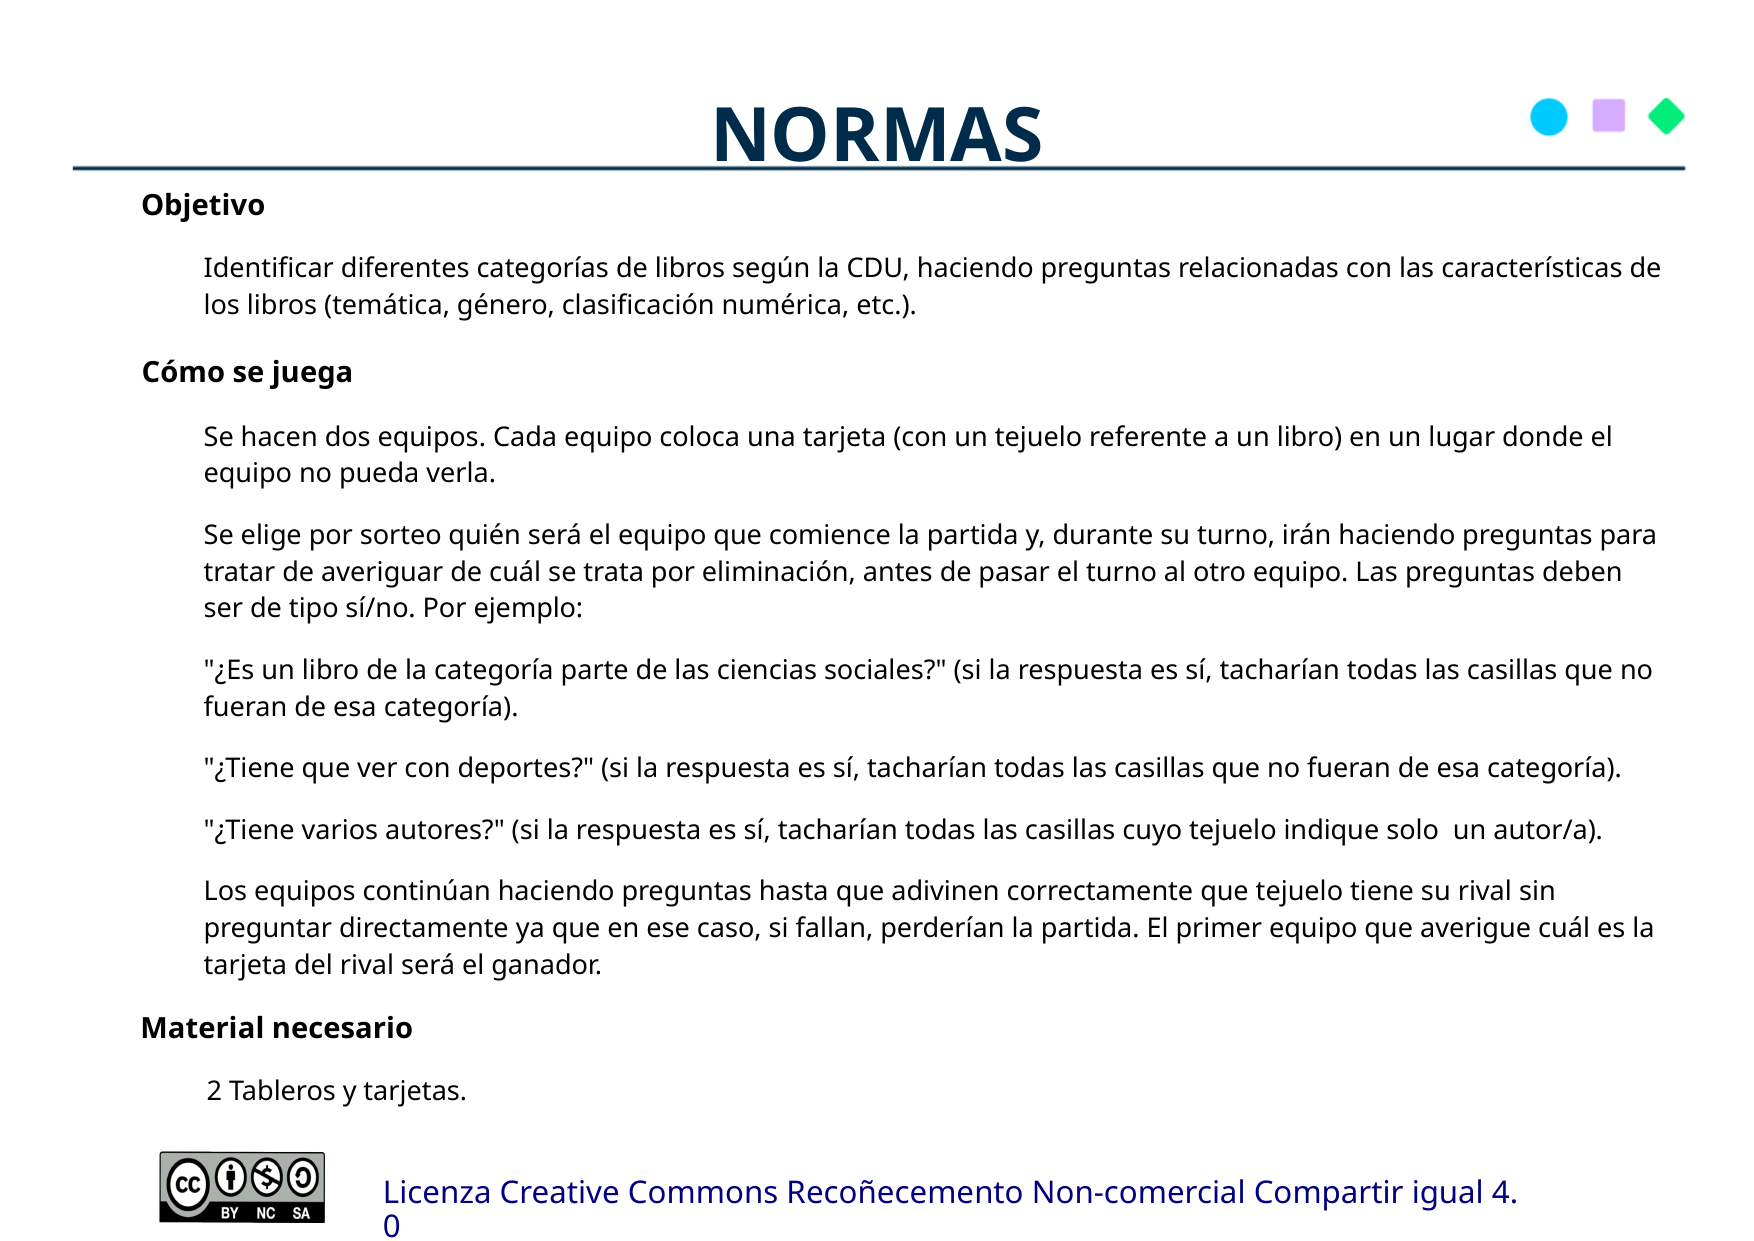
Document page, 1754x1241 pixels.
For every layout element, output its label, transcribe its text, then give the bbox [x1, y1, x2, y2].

text_box Objetivo Identificar diferentes categorías de libros según la CDU, haciendo preguntas relacionadas con las características de los libros (temática, género, clasificación numérica, etc.). Cómo se juega Se hacen dos equipos. Cada equipo coloca una tarjeta (con un tejuelo referente a un libro) en un lugar donde el equipo no pueda verla. Se elige por sorteo quién será el equipo que comience la partida y, durante su turno, irán haciendo preguntas para tratar de averiguar de cuál se trata por eliminación, antes de pasar el turno al otro equipo. Las preguntas deben ser de tipo sí/no. Por ejemplo: "¿Es un libro de la categoría parte de las ciencias sociales?" (si la respuesta es sí, tacharían todas las casillas que no fueran de esa categoría). "¿Tiene que ver con deportes?" (si la respuesta es sí, tacharían todas las casillas que no fueran de esa categoría). "¿Tiene varios autores?" (si la respuesta es sí, tacharían todas las casillas cuyo tejuelo indique solo un autor/a). Los equipos continúan haciendo preguntas hasta que adivinen correctamente que tejuelo tiene su rival sin preguntar directamente ya que en ese caso, si fallan, perderían la partida. El primer equipo que averigue cuál es la tarjeta del rival será el ganador. Material necesario 2 Tableros y tarjetas. [118, 177, 1684, 1161]
picture [59, 70, 1695, 194]
text_box Licenza Creative Commons Recoñecemento Non-comercial Compartir igual 4.0 [368, 1161, 1536, 1241]
picture [159, 1161, 325, 1223]
